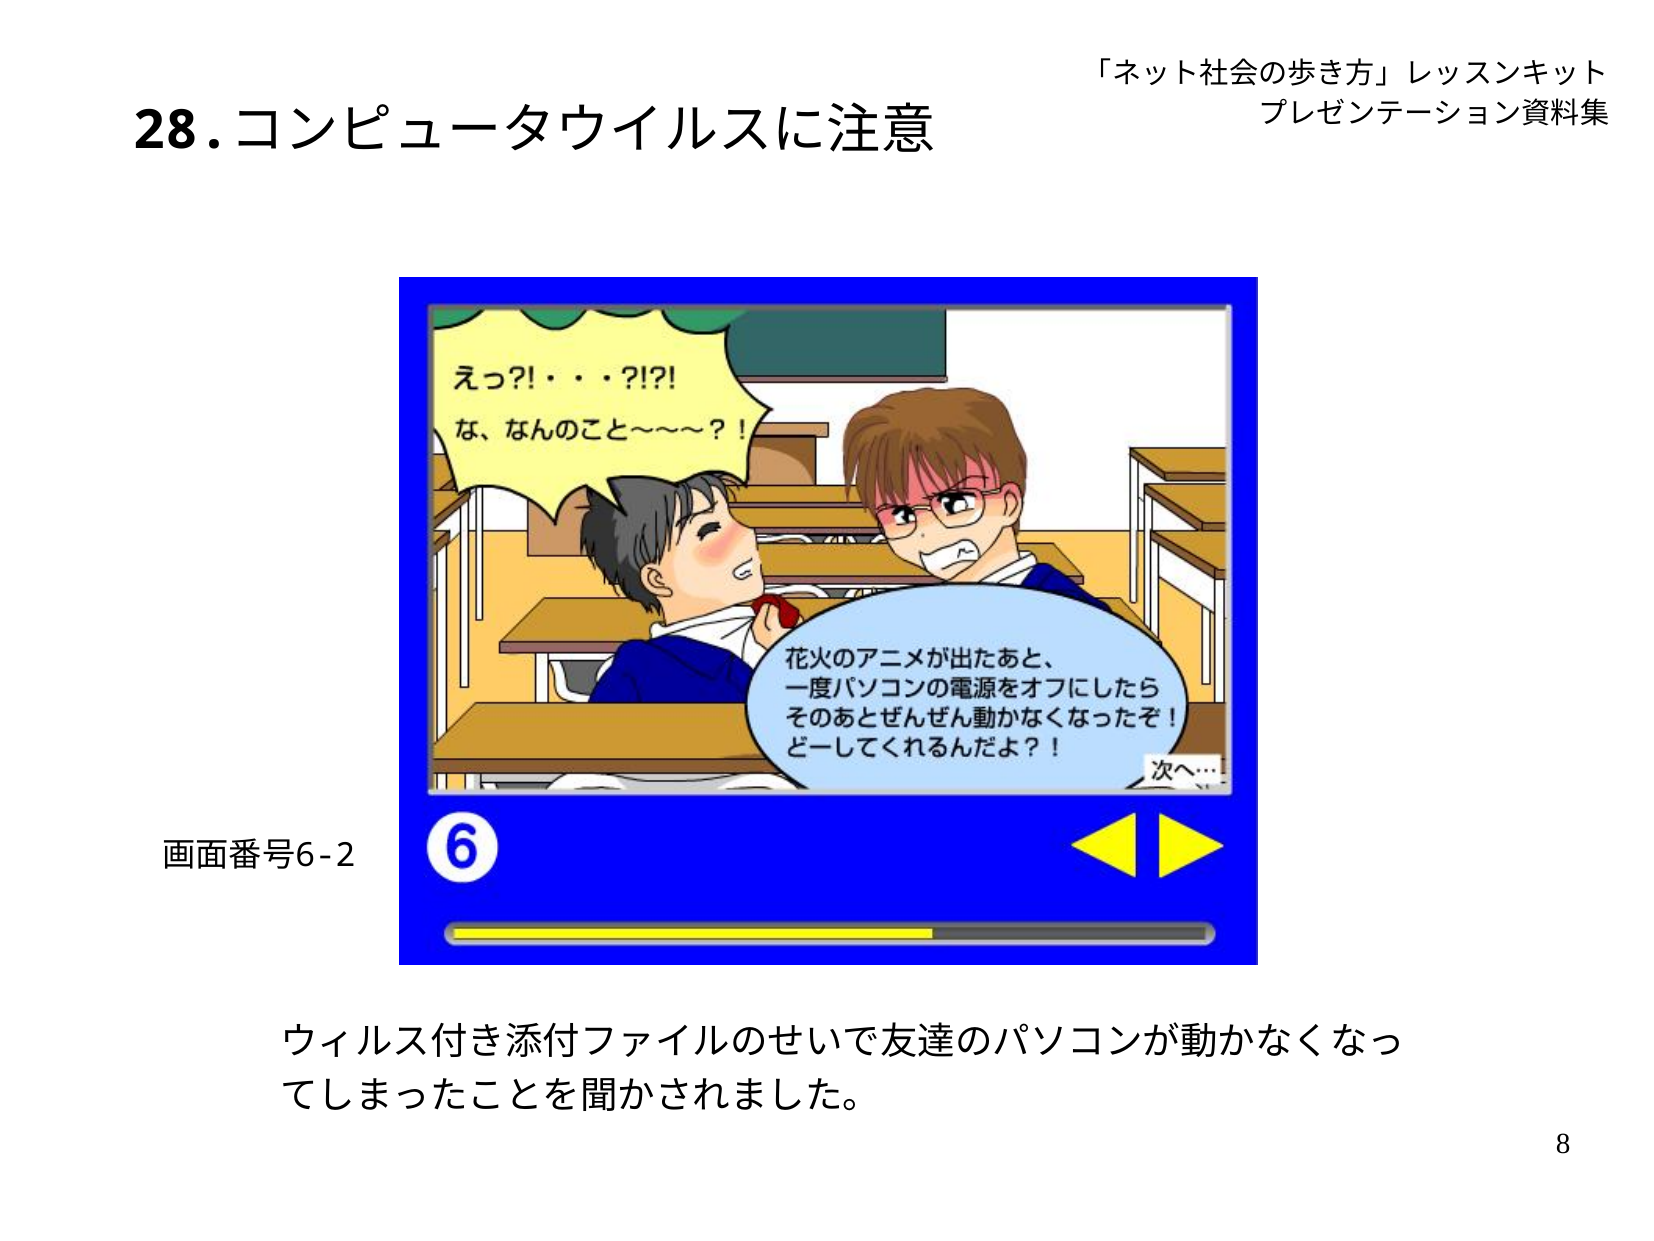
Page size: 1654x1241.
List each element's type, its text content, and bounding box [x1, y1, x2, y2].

text_box 画面番号6-2 [147, 826, 384, 882]
picture [399, 277, 1258, 965]
text_box 「ネット社会の歩き方」レッスンキット プレゼンテーション資料集 [1062, 44, 1625, 139]
text_box ウィルス付き添付ファイルのせいで友達のパソコンが動かなくなってしまったことを聞かされました。 [265, 1003, 1447, 1128]
text_box 28.コンピュータウイルスに注意 [118, 88, 1241, 169]
